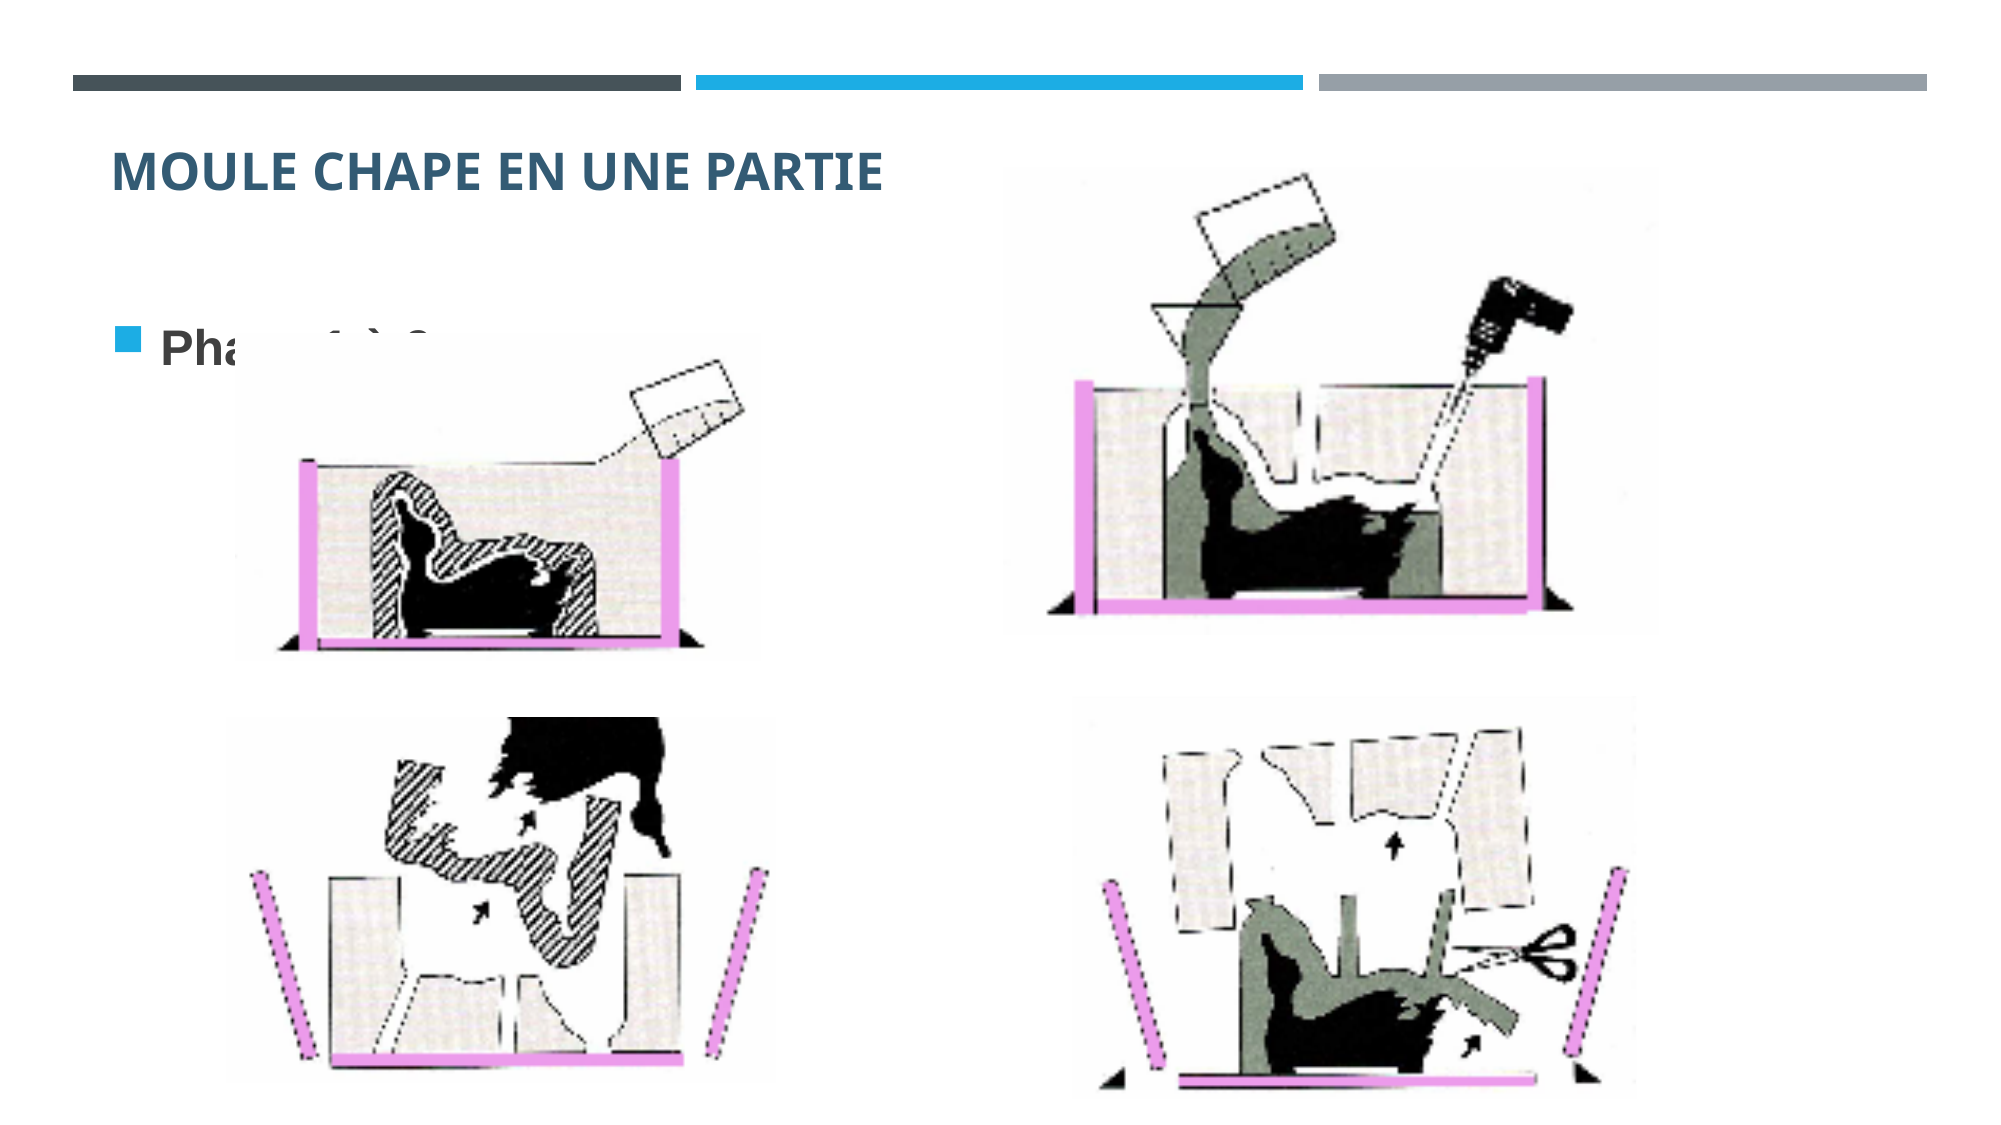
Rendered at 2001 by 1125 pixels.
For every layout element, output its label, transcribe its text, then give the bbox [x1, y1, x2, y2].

title Moule CHAPE en une partie [95, 115, 1905, 209]
chart [1003, 167, 1659, 635]
chart [226, 718, 776, 1083]
chart [235, 333, 761, 661]
list Phase 1 à 9 [95, 239, 1905, 981]
chart [1072, 696, 1637, 1099]
